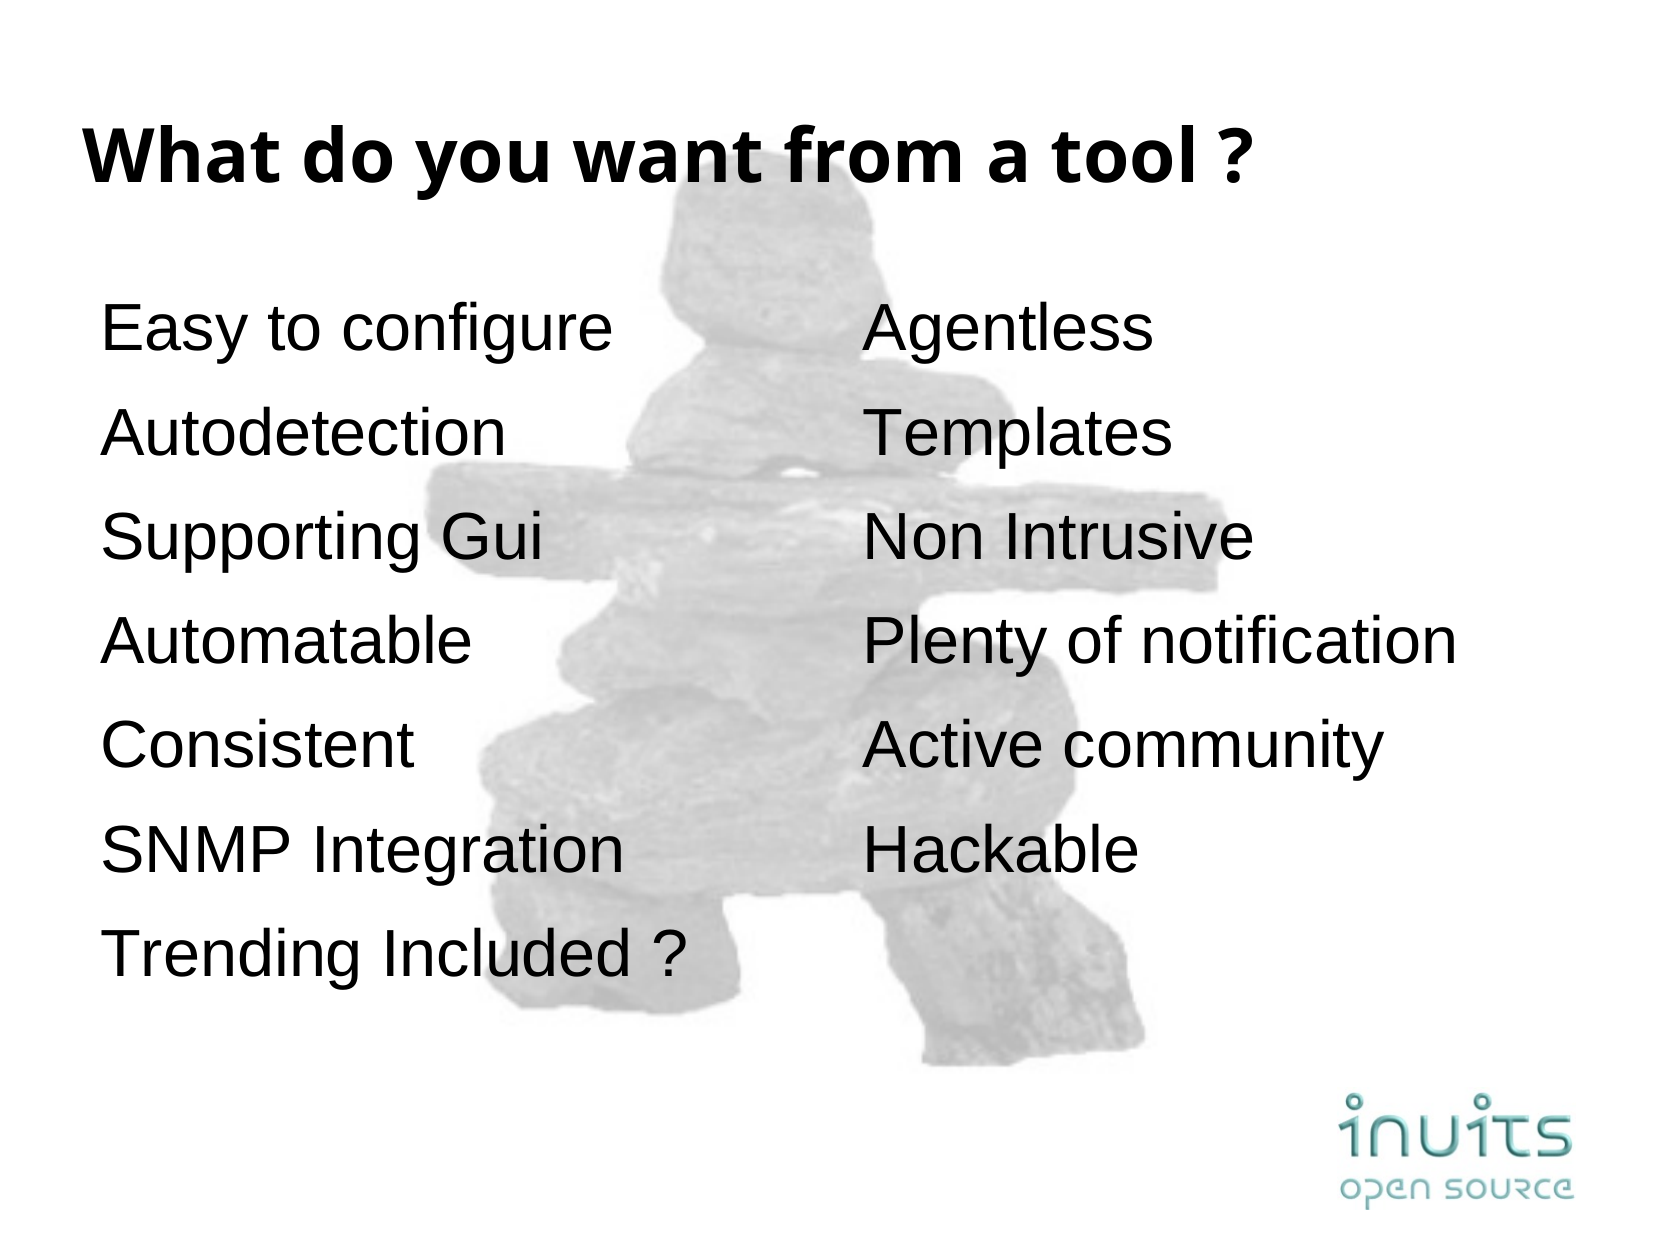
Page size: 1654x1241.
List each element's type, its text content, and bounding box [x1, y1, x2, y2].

picture [1337, 1087, 1576, 1210]
picture [337, 257, 1298, 1120]
list Easy to configure Autodetection Supporting Gui Automatable Consistent SNMP Integration Trending Included ? [82, 290, 809, 1163]
list Agentless Templates Non Intrusive Plenty of notification Active community Hackable [845, 290, 1572, 1109]
title What do you want from a tool ? [82, 49, 1571, 257]
